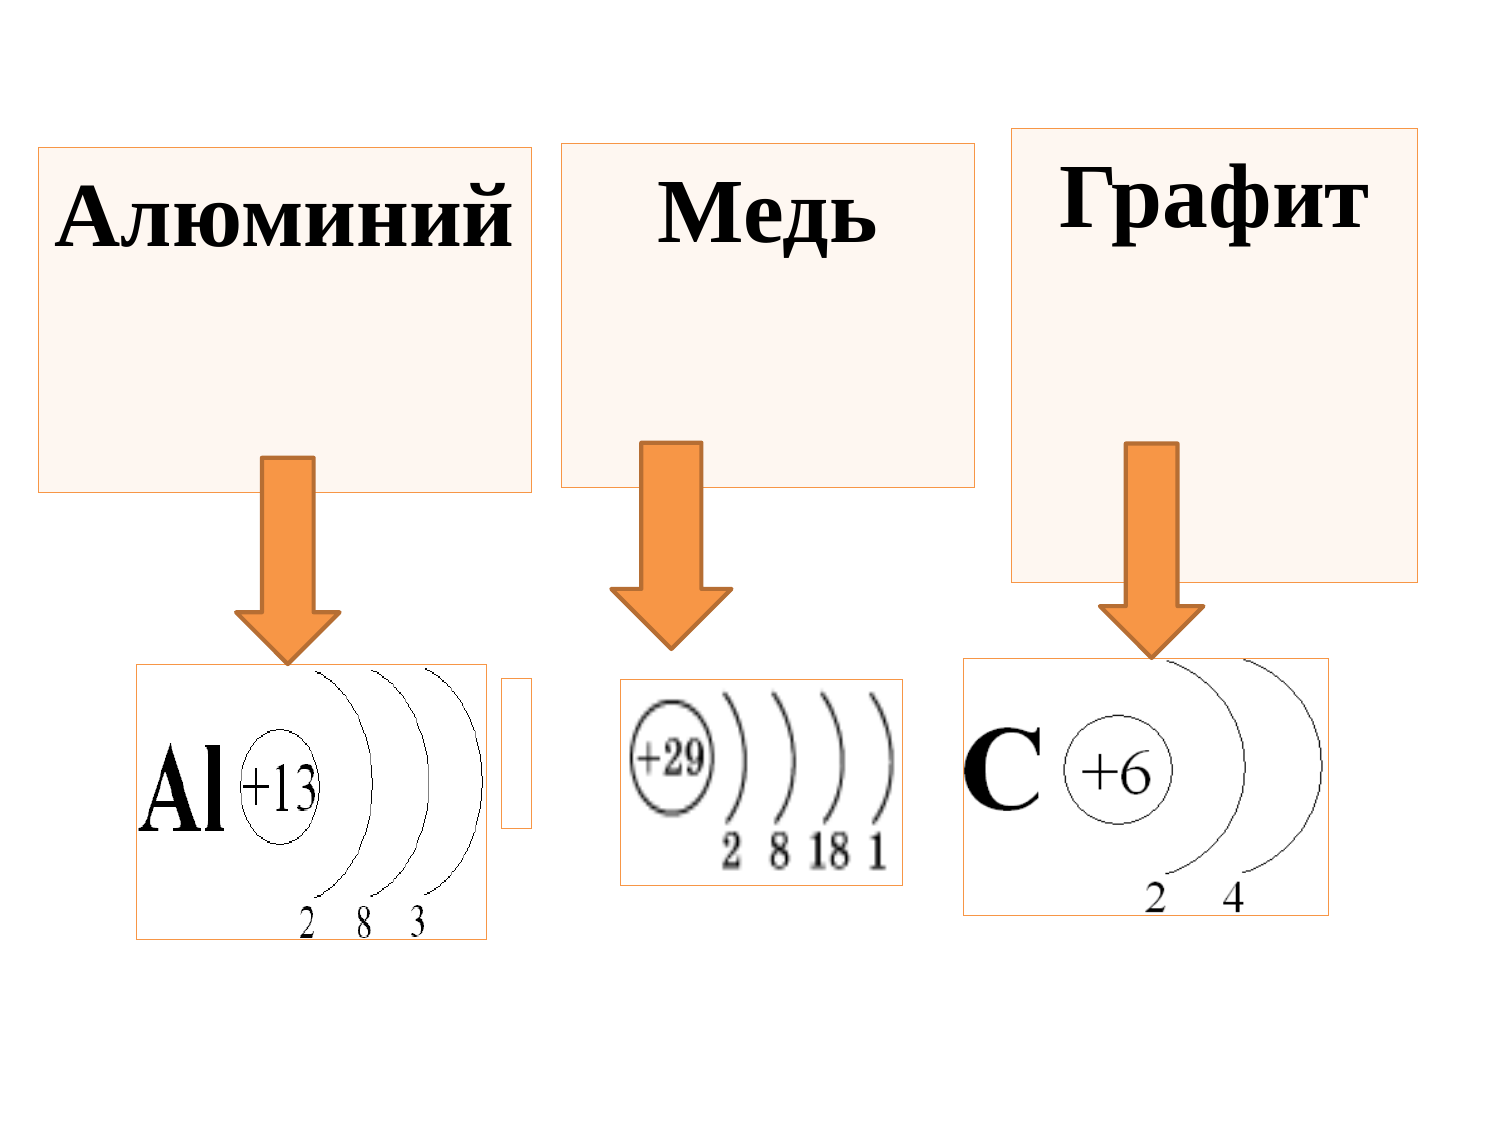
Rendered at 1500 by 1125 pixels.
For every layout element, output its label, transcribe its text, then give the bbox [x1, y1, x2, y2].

text_box [1099, 443, 1204, 658]
text_box Графит [1011, 128, 1418, 583]
text_box [611, 442, 732, 649]
picture [136, 664, 487, 940]
picture [963, 658, 1329, 916]
text_box [236, 457, 340, 665]
picture [620, 679, 903, 886]
text_box Алюминий [38, 147, 532, 493]
text_box [501, 678, 532, 829]
text_box Медь [561, 143, 975, 488]
